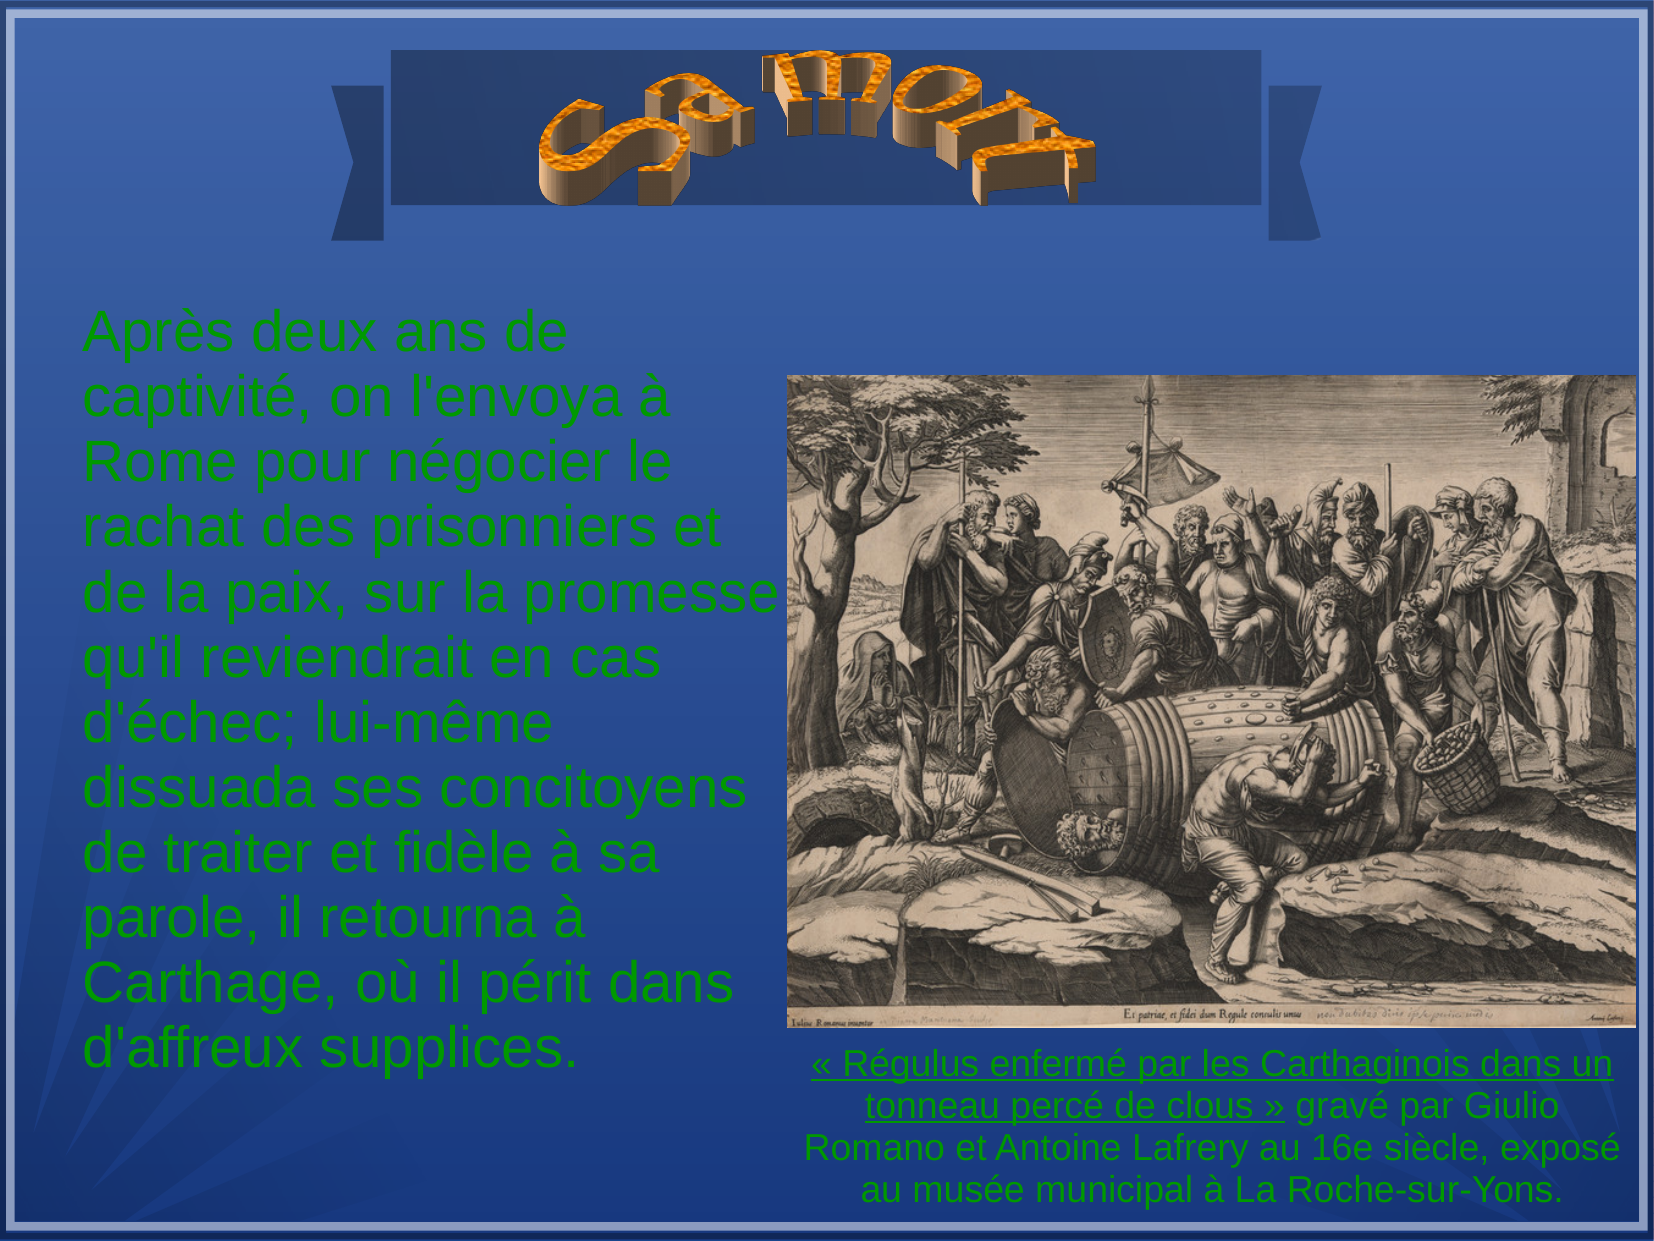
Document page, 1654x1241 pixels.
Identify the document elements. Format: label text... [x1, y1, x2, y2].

list Après deux ans de captivité, on l'envoya à Rome pour négocier le rachat des prisonniers et de la paix, sur la promesse qu'il reviendrait en cas d'échec; lui-même dissuada ses concitoyens de traiter et fidèle à sa parole, il retourna à Carthage, où il périt dans d'affreux supplices. [82, 299, 788, 1241]
text_box « Régulus enfermé par les Carthaginois dans un tonneau percé de clous » gravé par Giulio Romano et Antoine Lafrery au 16e siècle, exposé au musée municipal à La Roche-sur-Yons. [787, 1035, 1638, 1218]
picture [787, 375, 1636, 1028]
